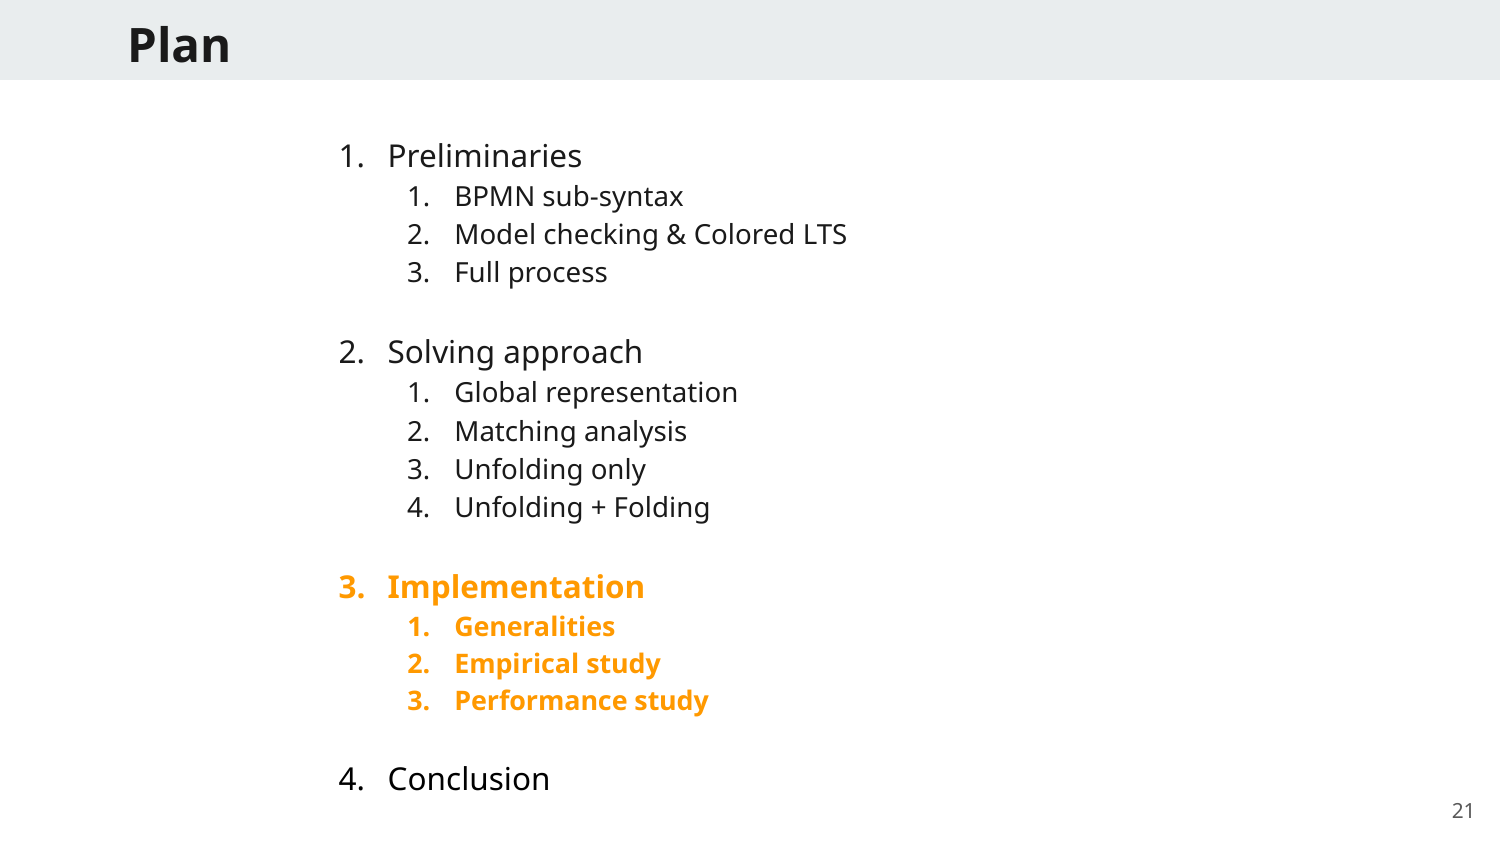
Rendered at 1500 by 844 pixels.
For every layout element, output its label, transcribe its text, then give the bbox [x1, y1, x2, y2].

list Preliminaries BPMN sub-syntax Model checking & Colored LTS Full process Solving approach Global representation Matching analysis Unfolding only Unfolding + Folding Implementation Generalities Empirical study Performance study Conclusion [305, 115, 894, 819]
slide_number <numéro> [1400, 779, 1491, 844]
title Plan [112, 0, 1374, 88]
